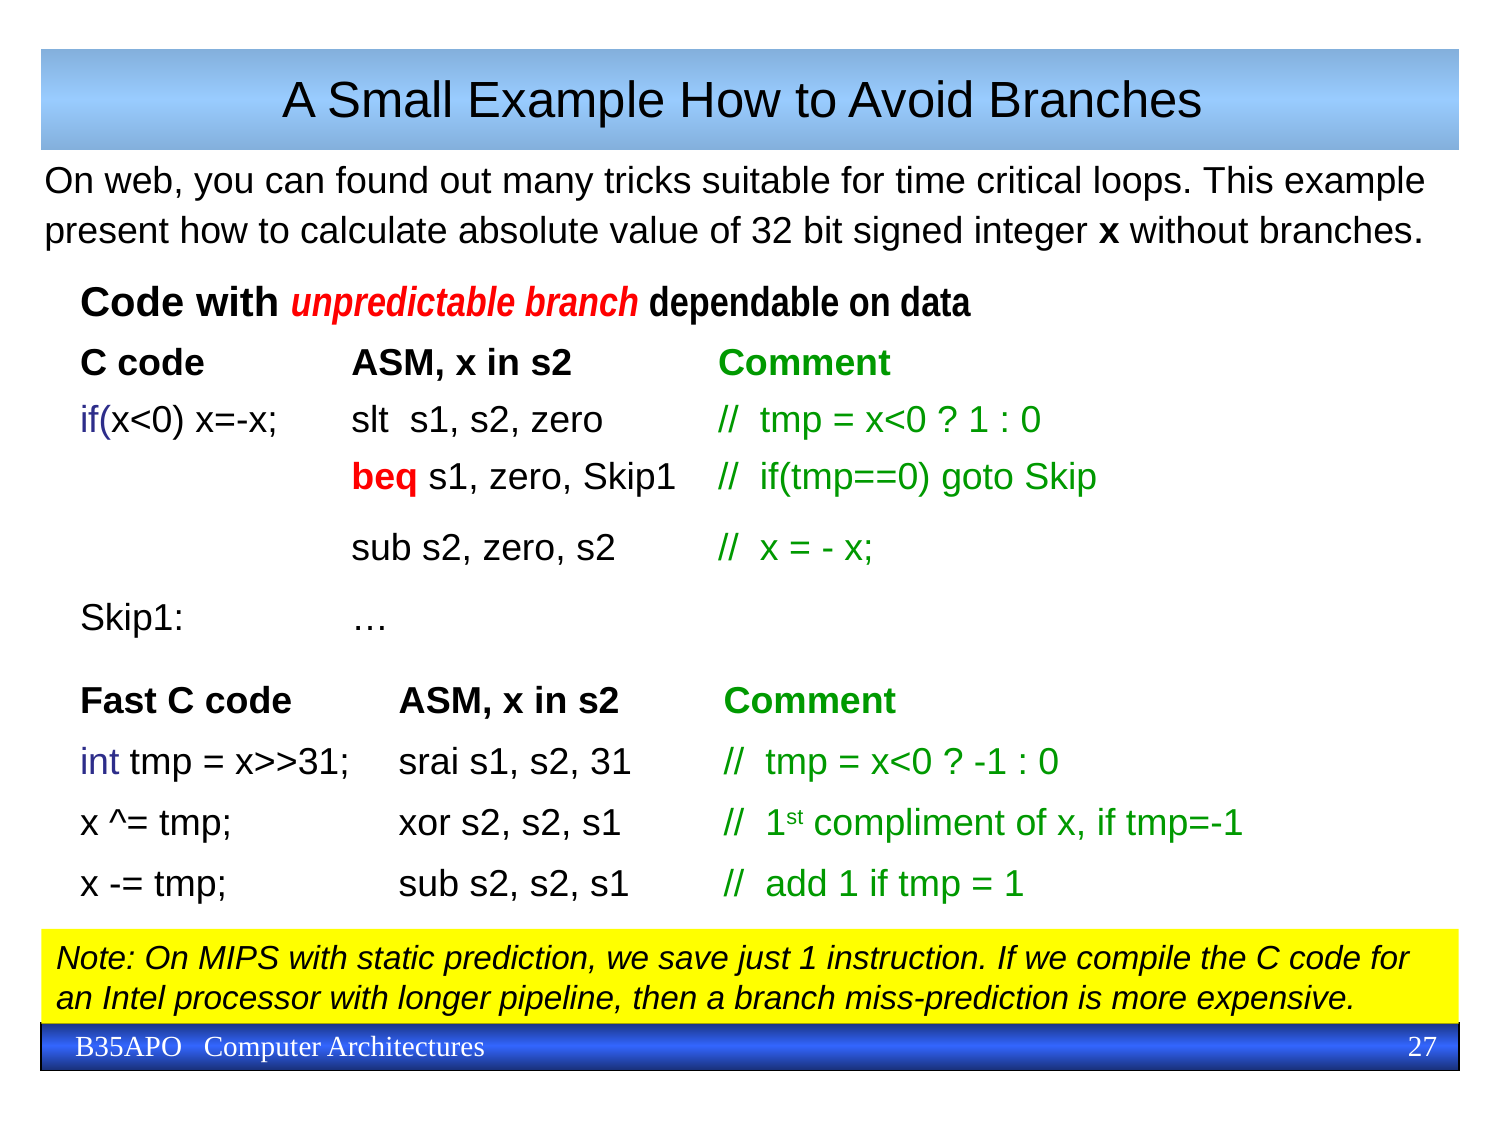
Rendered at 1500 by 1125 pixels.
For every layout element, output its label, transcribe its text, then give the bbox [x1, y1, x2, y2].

title A Small Example How to Avoid Branches [41, 49, 1459, 149]
table_cell // tmp = x<0 ? 1 : 0 [704, 388, 1387, 443]
table_cell [66, 516, 336, 585]
text_box Note: On MIPS with static prediction, we save just 1 instruction. If we compile the C code for an Intel processor with longer pipeline, then a branch miss-prediction is more expensive. [41, 928, 1459, 1024]
table_cell slt s1, s2, zero [337, 388, 702, 443]
table_header Fast C code [66, 670, 383, 727]
table_header Comment [709, 670, 1387, 727]
table_cell // tmp = x<0 ? -1 : 0 [709, 732, 1387, 790]
table_cell // x = - x; [704, 516, 1387, 585]
table_cell srai s1, s2, 31 [385, 732, 708, 790]
table_header Code with unpredictable branch dependable on data [66, 268, 1387, 327]
table_cell beq s1, zero, Skip1 [337, 445, 702, 514]
table_cell if(x<0) x=-x; [66, 388, 336, 443]
table_cell ASM, x in s2 [337, 333, 702, 386]
table_header ASM, x in s2 [385, 670, 708, 727]
table_cell // add 1 if tmp = 1 [709, 852, 1387, 911]
table_cell // if(tmp==0) goto Skip [704, 445, 1387, 514]
table_cell sub s2, s2, s1 [385, 852, 708, 911]
table_cell … [337, 587, 702, 656]
table_cell [704, 587, 1387, 656]
table_cell xor s2, s2, s1 [385, 791, 708, 850]
table_cell C code [66, 333, 336, 386]
text_box On web, you can found out many tricks suitable for time critical loops. This example present how to calculate absolute value of 32 bit signed integer x without branches. [29, 149, 1483, 268]
table_cell int tmp = x>>31; [66, 732, 383, 790]
table_cell Comment [704, 333, 1387, 386]
table_cell x ^= tmp; [66, 791, 383, 850]
table_cell x -= tmp; [66, 852, 383, 911]
table_cell // 1st compliment of x, if tmp=-1 [709, 791, 1387, 850]
table_cell Skip1: [66, 587, 336, 656]
table_cell sub s2, zero, s2 [337, 516, 702, 585]
table_cell [66, 445, 336, 514]
